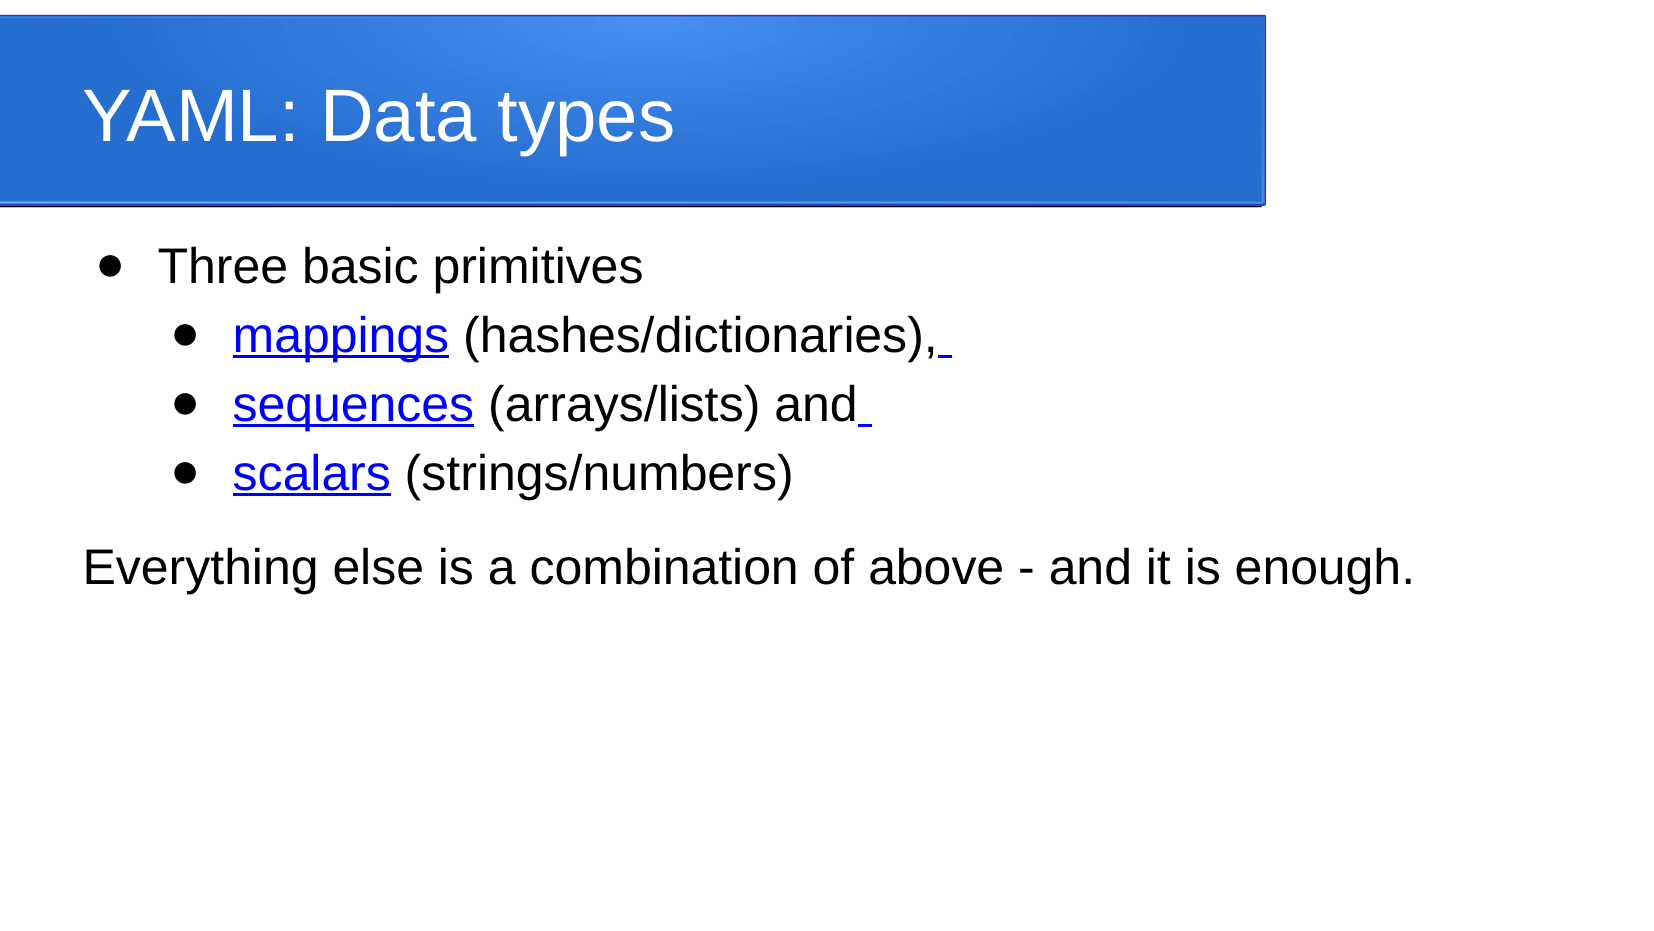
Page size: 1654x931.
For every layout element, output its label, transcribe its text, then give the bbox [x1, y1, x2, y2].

text_box YAML: Data types [82, 35, 1235, 189]
picture [0, 13, 1269, 211]
text_box Three basic primitives mappings (hashes/dictionaries), sequences (arrays/lists) and scalars (strings/numbers) Everything else is a combination of above - and it is enough. [82, 224, 1571, 764]
